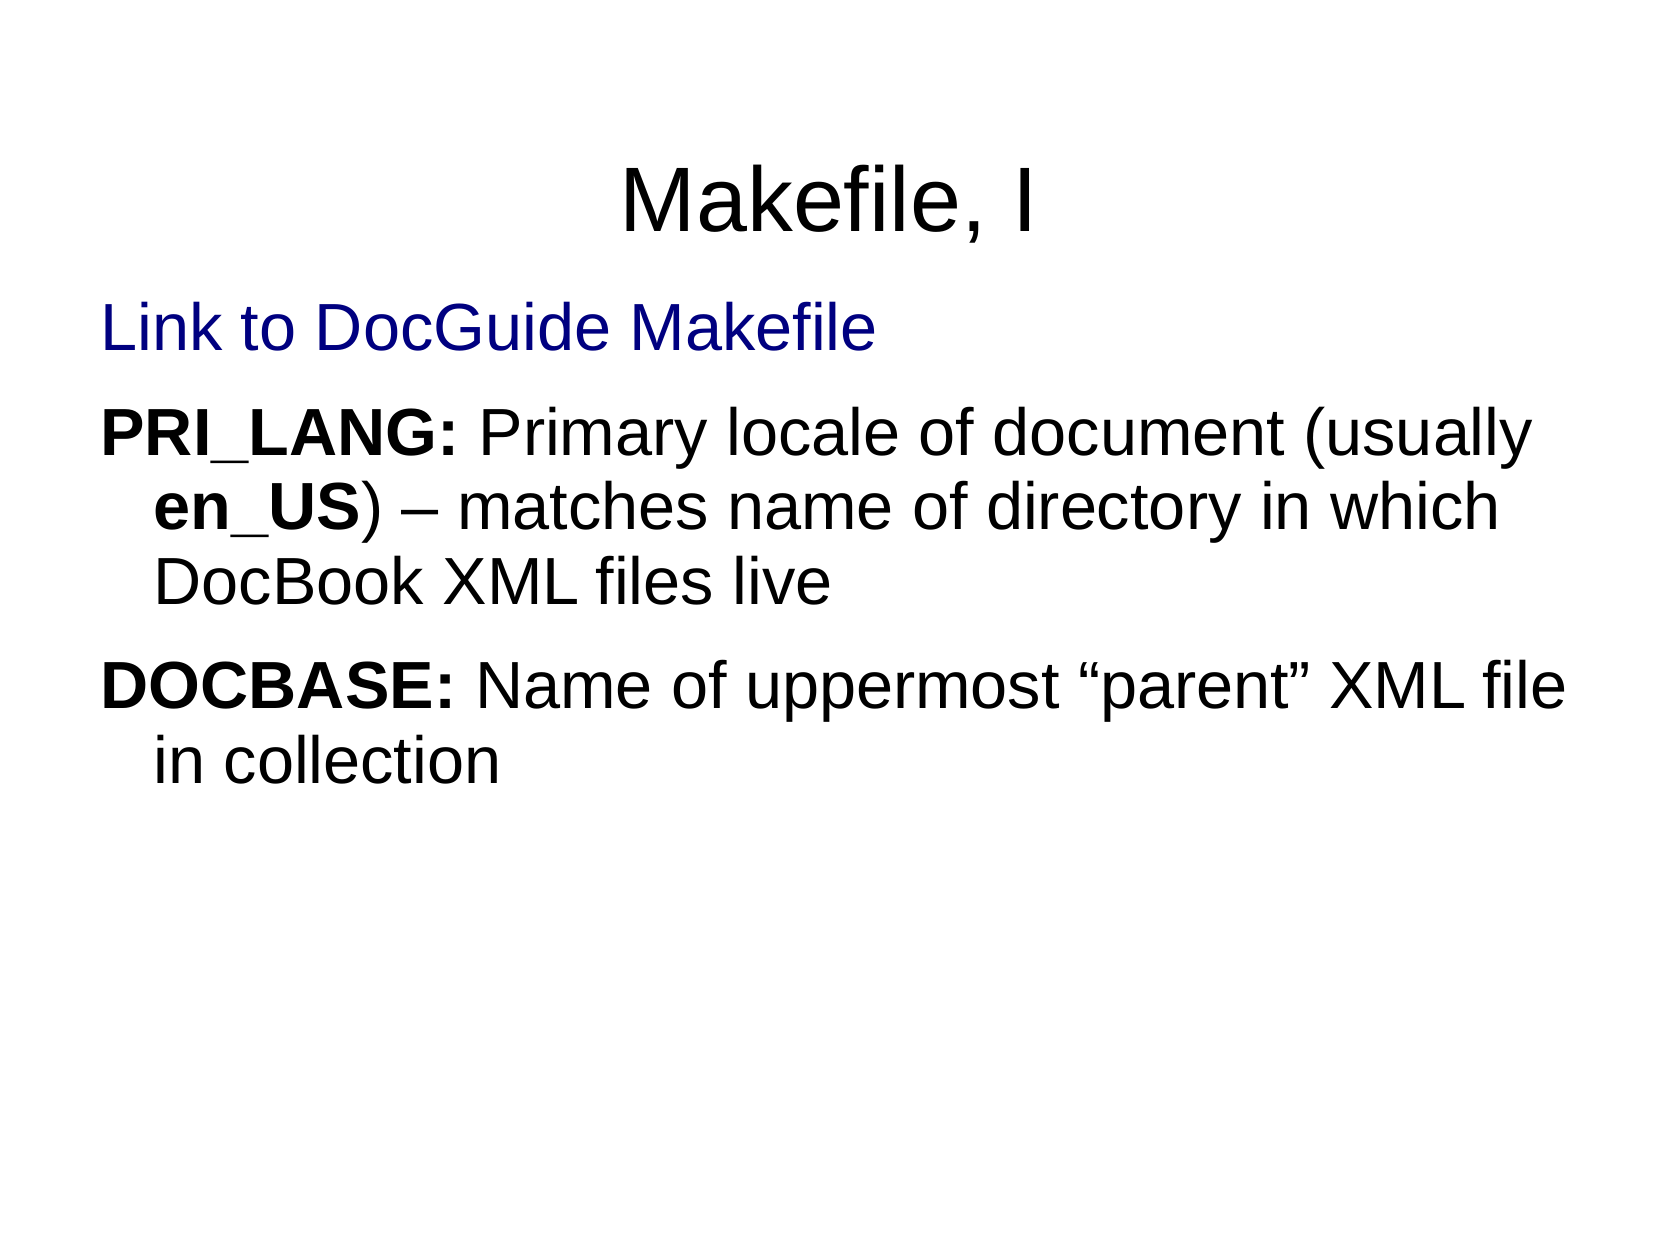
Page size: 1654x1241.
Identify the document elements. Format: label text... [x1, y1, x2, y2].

list Link to DocGuide Makefile PRI_LANG: Primary locale of document (usually en_US) – matches name of directory in which DocBook XML files live DOCBASE: Name of uppermost “parent” XML file in collection [82, 290, 1571, 1109]
title Makefile, I [82, 96, 1576, 304]
